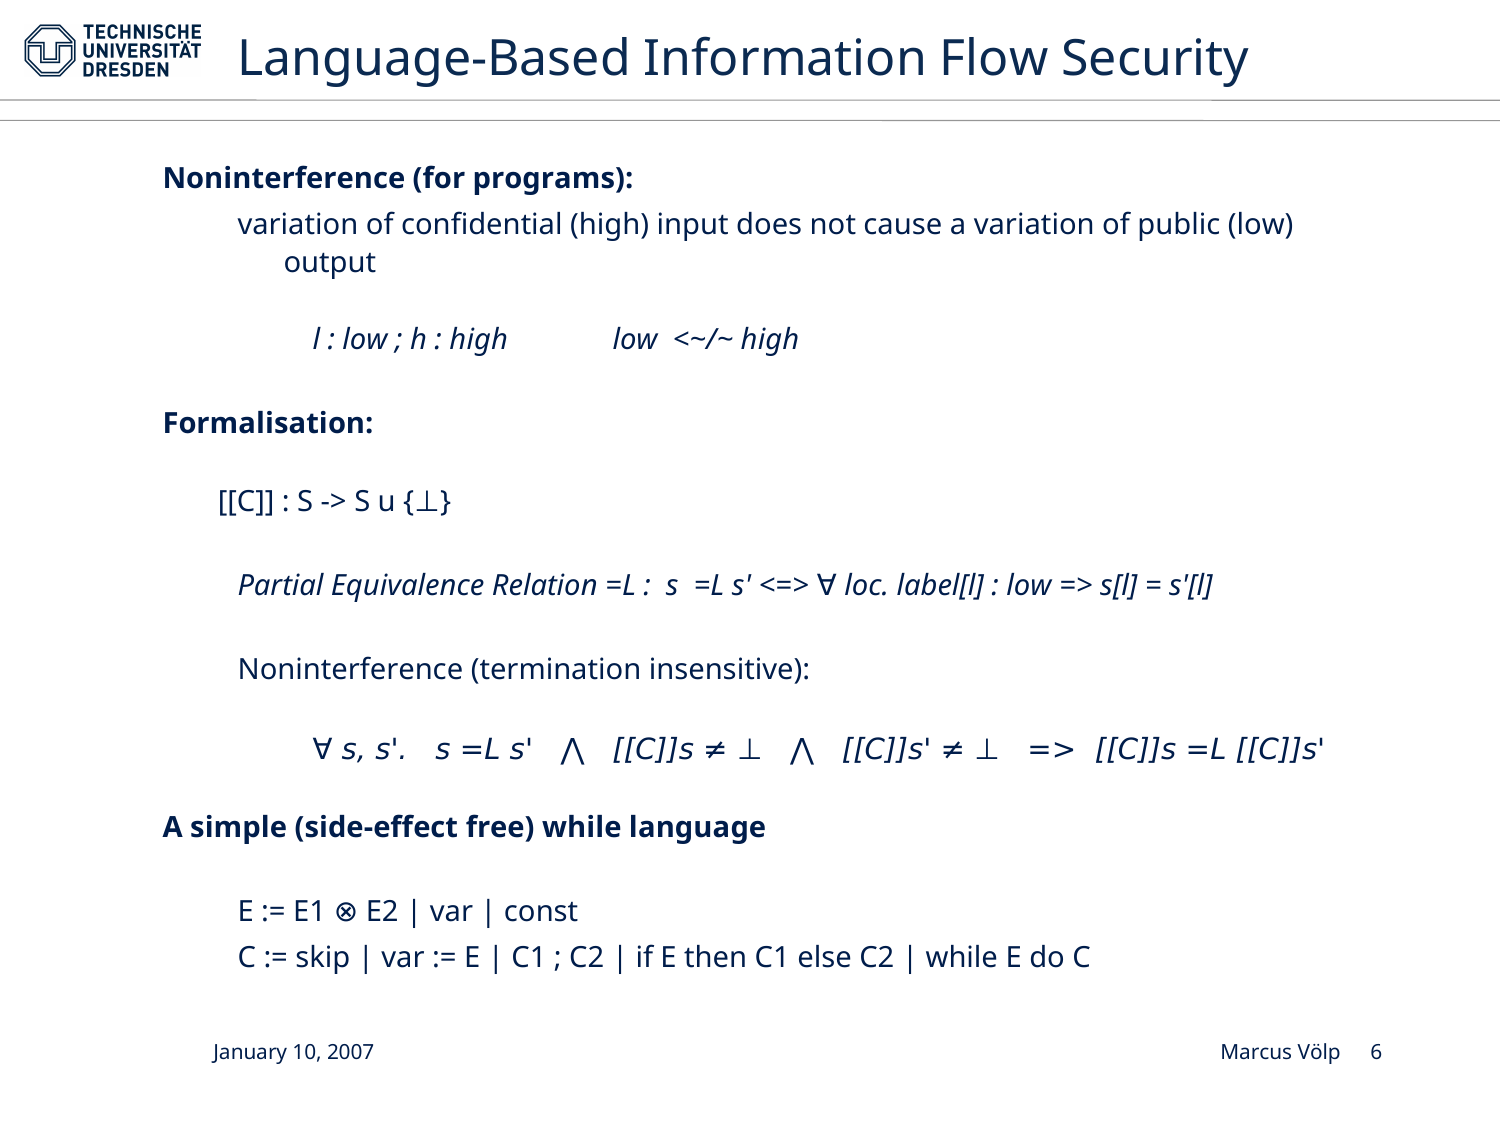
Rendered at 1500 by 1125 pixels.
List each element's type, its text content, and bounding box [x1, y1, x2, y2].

picture [24, 24, 201, 77]
title Language-Based Information Flow Security [237, 12, 1437, 100]
list Noninterference (for programs): variation of confidential (high) input does not cause a variation of public (low) output l : low ; h : high low <~/~ high Formalisation: [[C]] : S -> S u {⊥} Partial Equivalence Relation =L : s =L s' <=> ∀ loc. label[l] : low => s[l] = s'[l] Noninterference (termination insensitive): ∀ s, s'. s =L s' ⋀ [[C]]s ≠ ⊥ ⋀ [[C]]s' ≠ ⊥ => [[C]]s =L [[C]]s' A simple (side-effect free) while language E := E1 ⊗ E2 | var | const C := skip | var := E | C1 ; C2 | if E then C1 else C2 | while E do C [162, 149, 1387, 1000]
